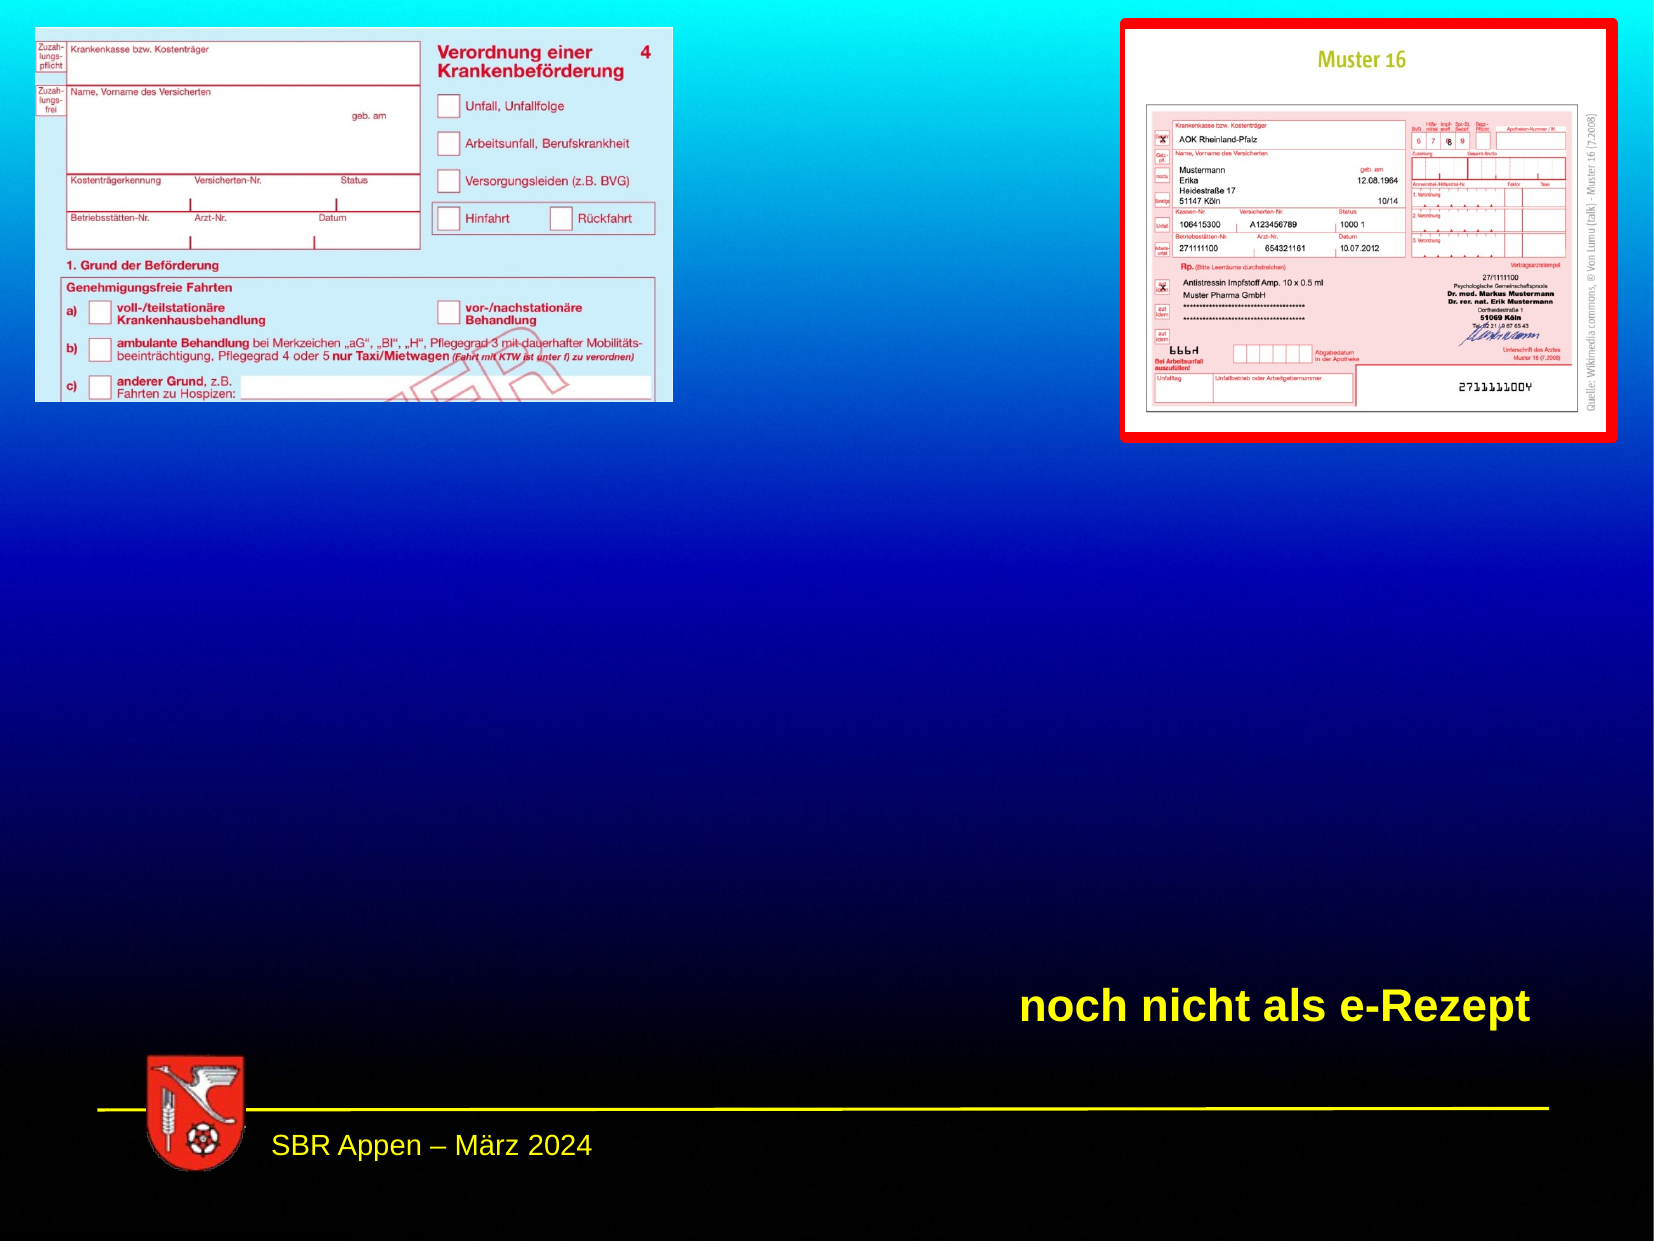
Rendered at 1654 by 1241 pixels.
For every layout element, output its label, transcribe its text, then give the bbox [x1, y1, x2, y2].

text_box noch nicht als e-Rezept [1003, 972, 1546, 1040]
text_box SBR Appen – März 2024 [256, 1121, 760, 1170]
picture [0, 0, 1654, 1241]
picture [1125, 29, 1606, 432]
